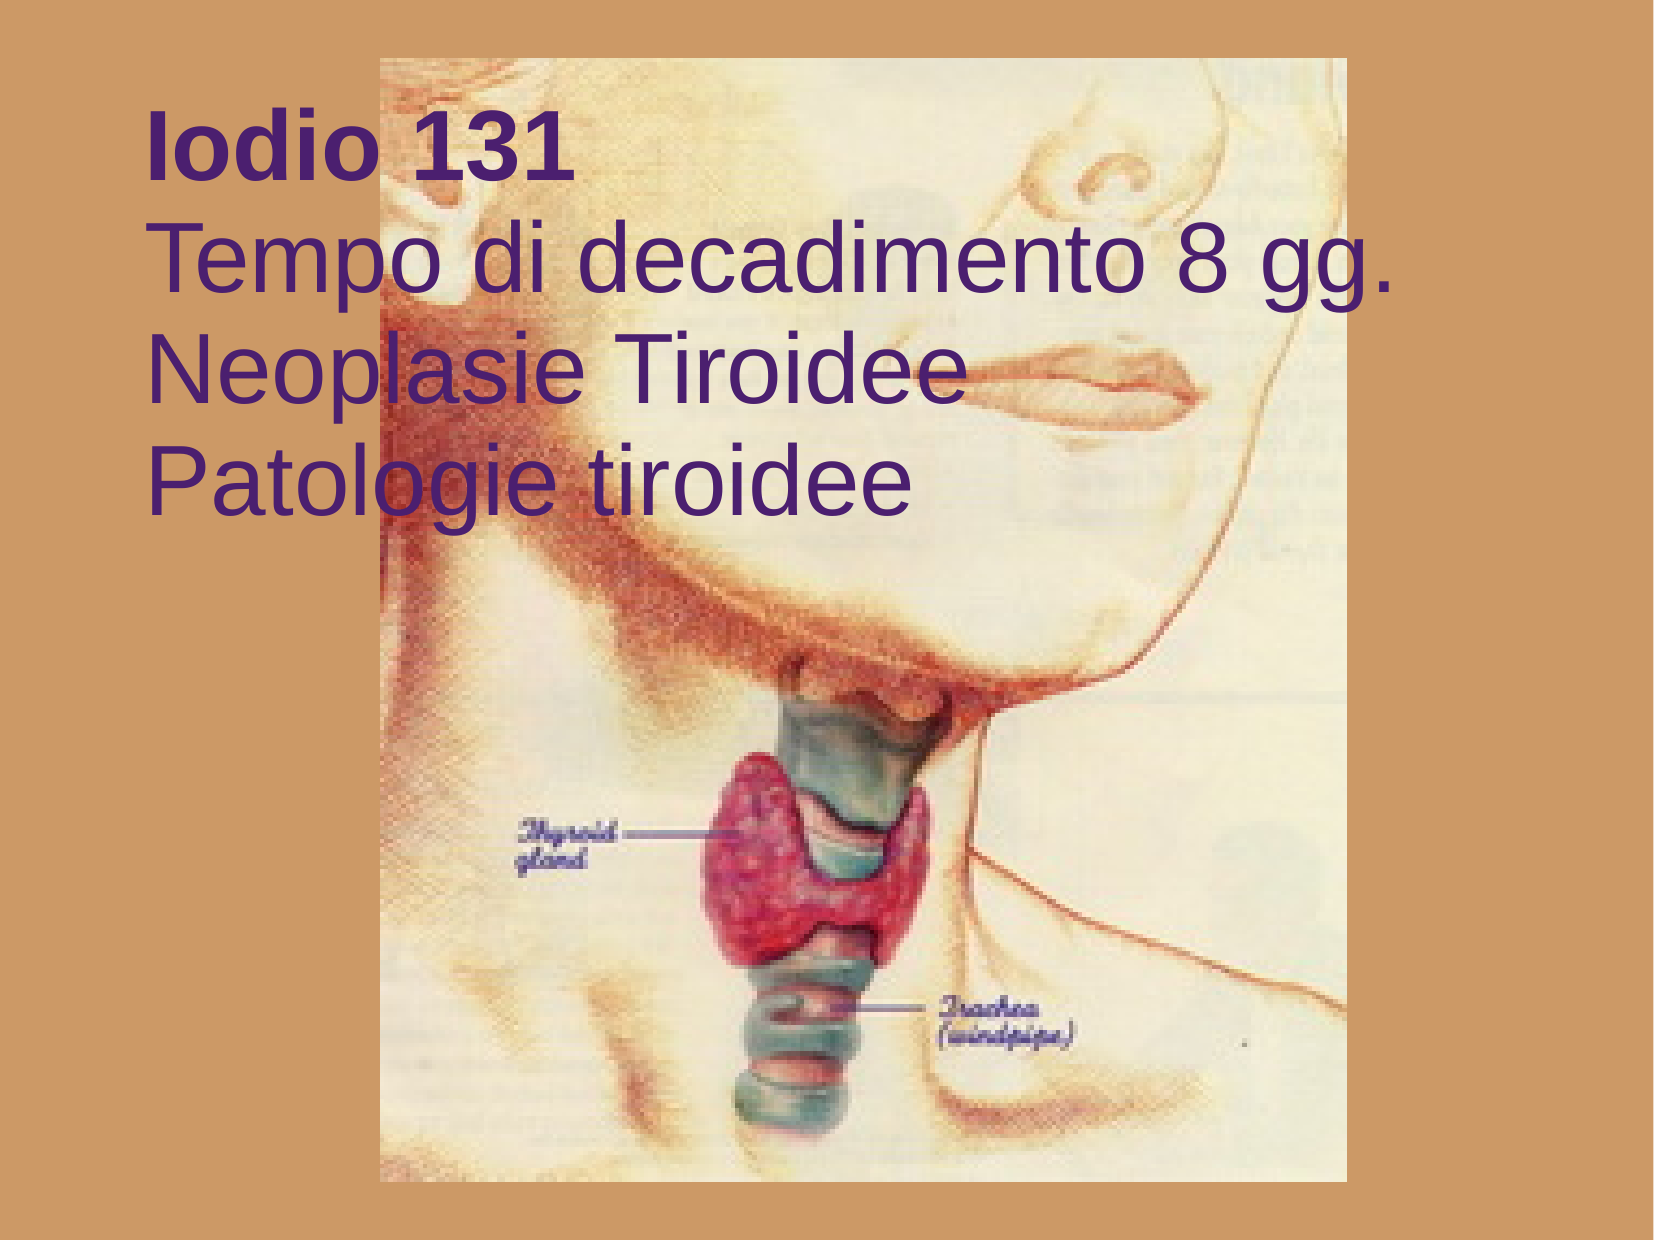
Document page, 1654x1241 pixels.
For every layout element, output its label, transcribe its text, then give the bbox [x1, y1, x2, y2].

text_box Iodio 131 Tempo di decadimento 8 gg. Neoplasie Tiroidee Patologie tiroidee [129, 82, 1414, 545]
picture [380, 58, 1347, 82]
picture [380, 545, 1347, 1182]
